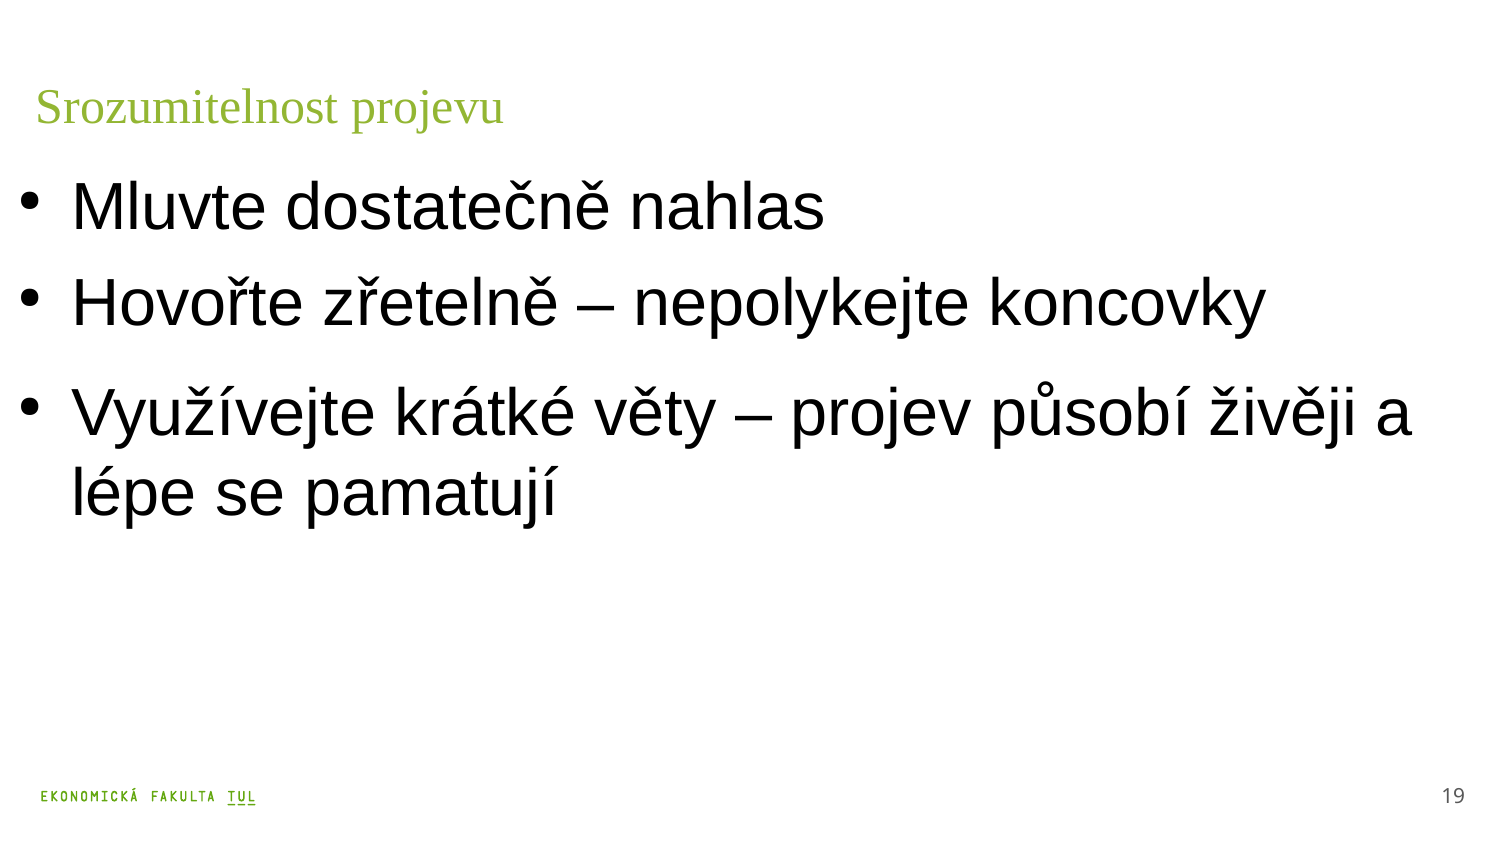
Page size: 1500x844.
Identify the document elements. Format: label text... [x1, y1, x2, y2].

list Mluvte dostatečně nahlas Hovořte zřetelně – nepolykejte koncovky Využívejte krátké věty – projev působí živěji a lépe se pamatují [0, 147, 1500, 609]
title Srozumitelnost projevu [35, 59, 1500, 147]
